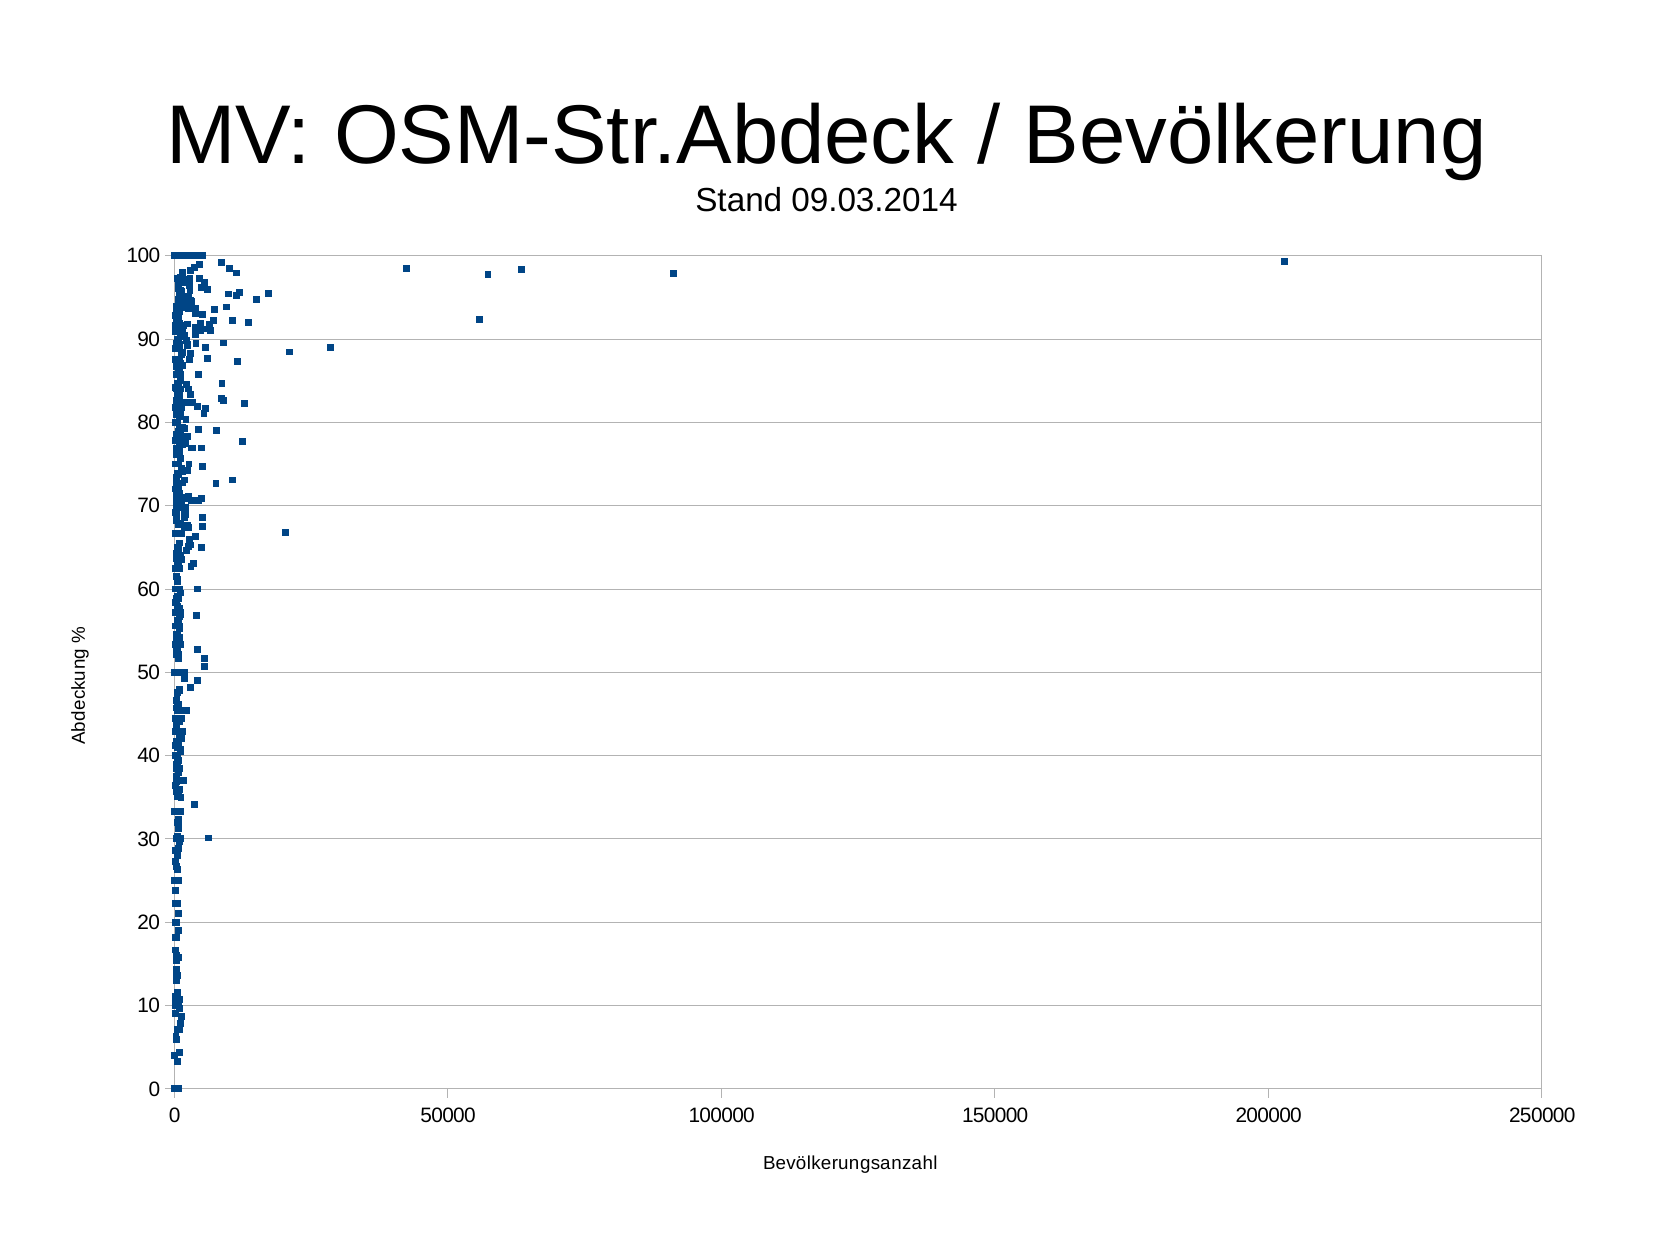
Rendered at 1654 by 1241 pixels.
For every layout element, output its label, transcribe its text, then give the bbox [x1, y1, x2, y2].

chart [35, 224, 1607, 1205]
title MV: OSM-Str.Abdeck / Bevölkerung Stand 09.03.2014 [82, 49, 1571, 224]
